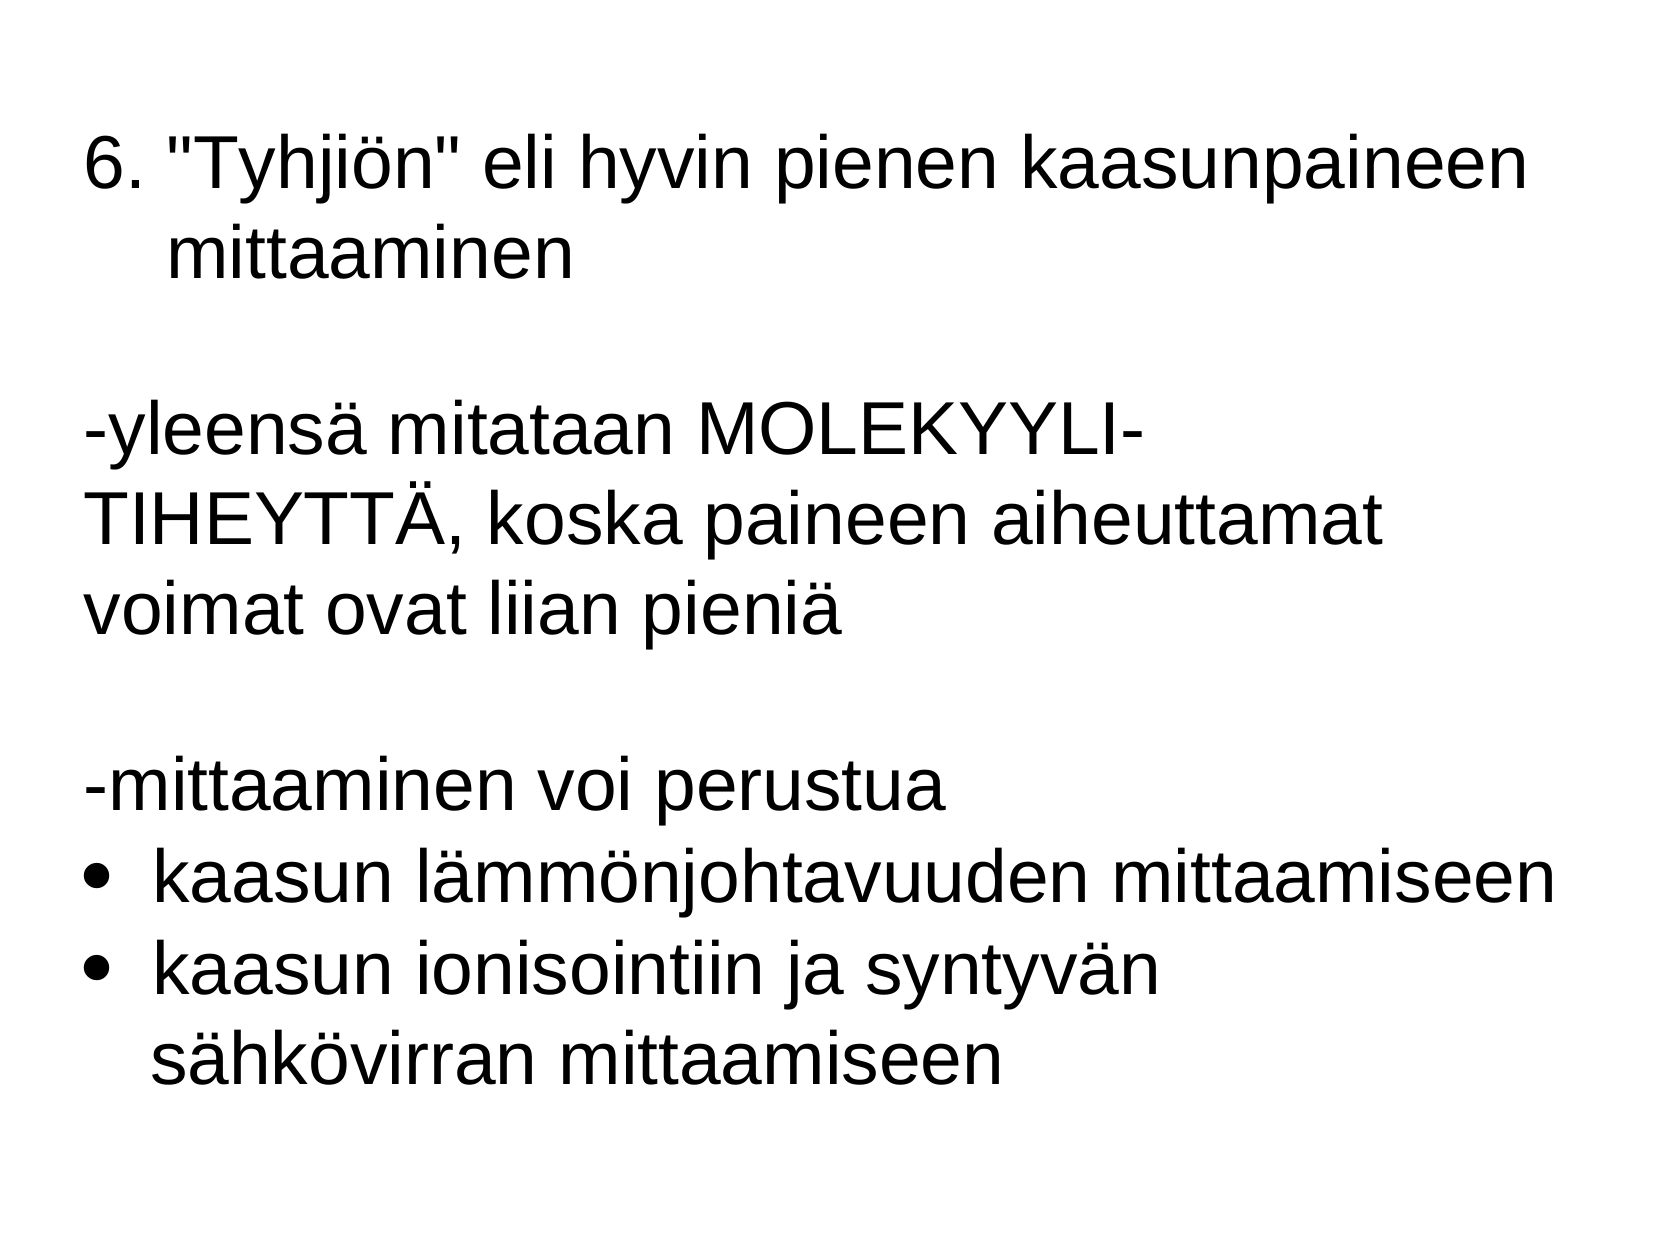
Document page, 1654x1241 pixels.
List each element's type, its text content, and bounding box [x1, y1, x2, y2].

text_box 6. "Tyhjiön" eli hyvin pienen kaasunpaineen mittaaminen -yleensä mitataan MOLEKYYLI- TIHEYTTÄ, koska paineen aiheuttamat voimat ovat liian pieniä -mittaaminen voi perustua kaasun lämmönjohtavuuden mittaamiseen kaasun ionisointiin ja syntyvän sähkövirran mittaamiseen [68, 106, 1595, 1156]
